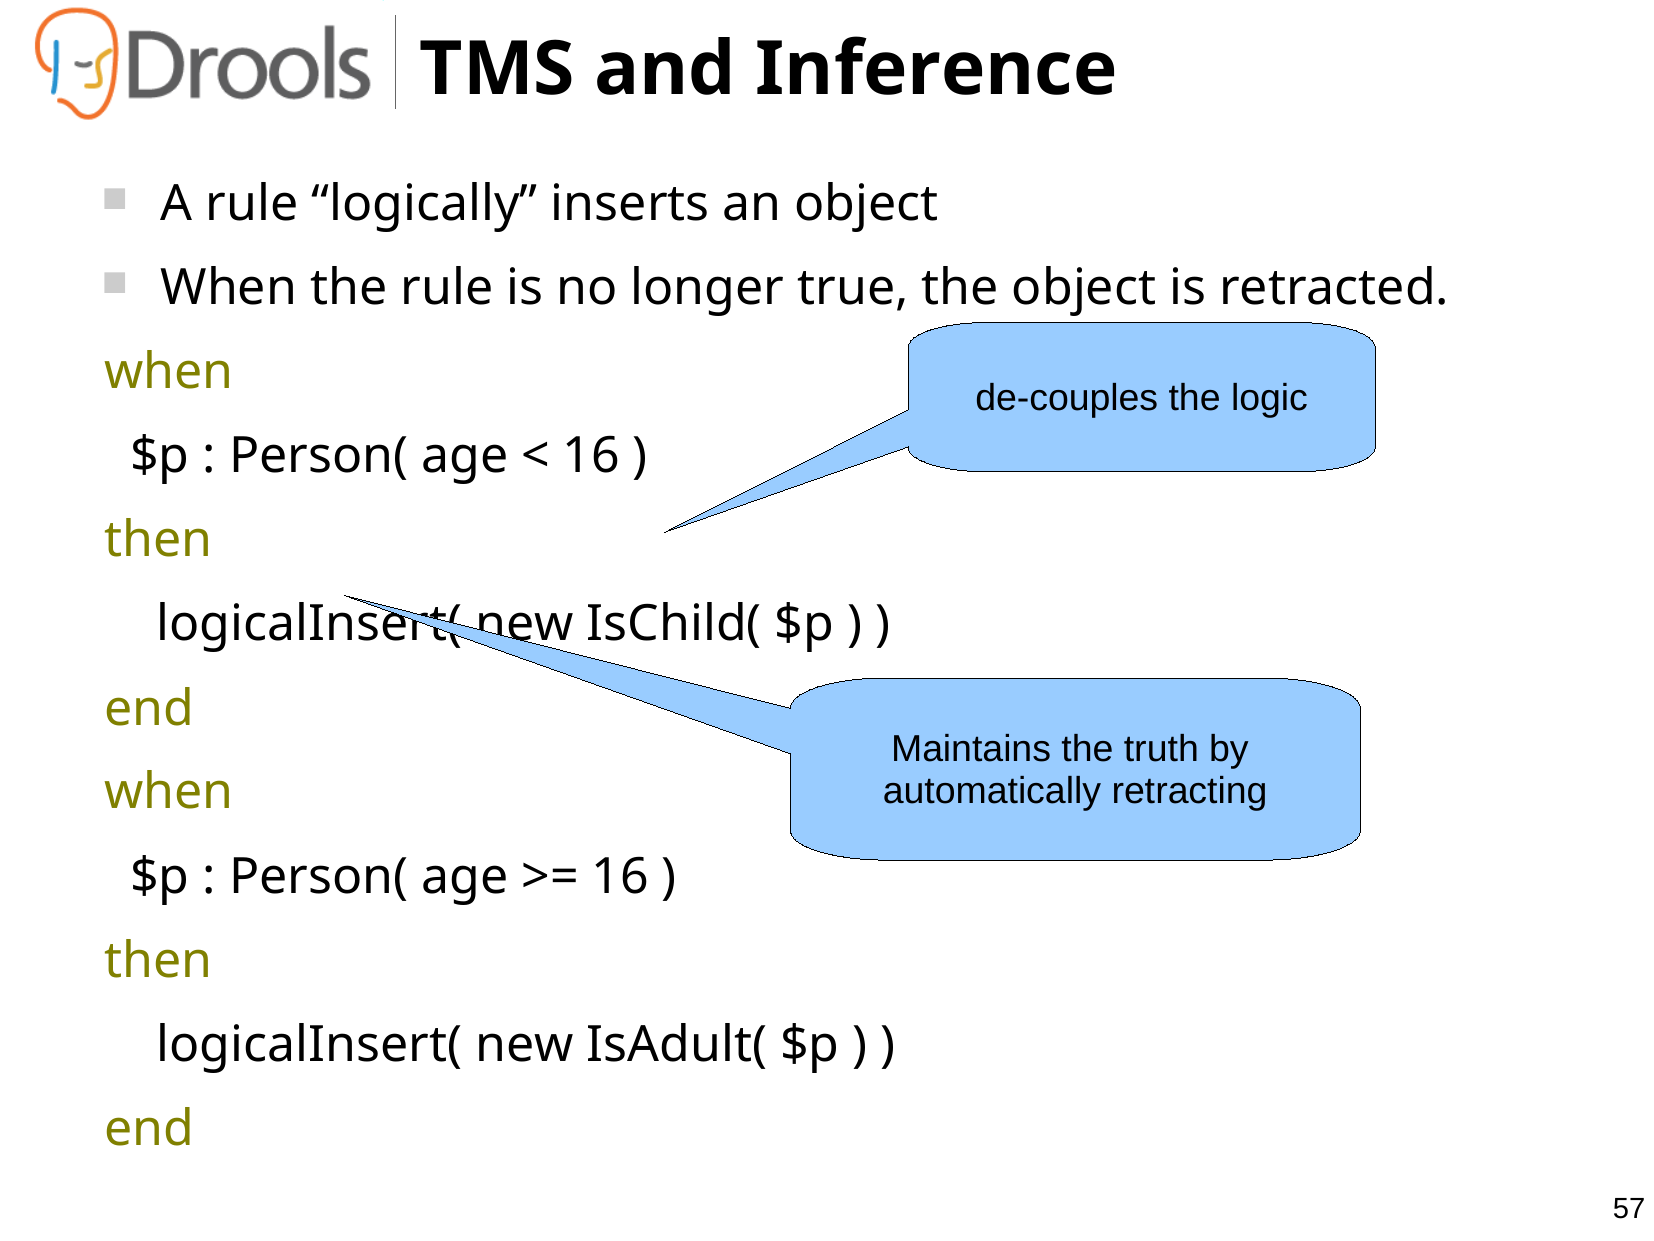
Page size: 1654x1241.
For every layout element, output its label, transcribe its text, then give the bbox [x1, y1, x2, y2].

title TMS and Inference [419, 12, 1630, 118]
picture [29, 0, 384, 126]
text_box de-couples the logic [664, 322, 1376, 533]
text_box Maintains the truth by automatically retracting [344, 595, 1361, 861]
list A rule “logically” inserts an object When the rule is no longer true, the object is retracted. when $p : Person( age < 16 ) then logicalInsert( new IsChild( $p ) ) end when $p : Person( age >= 16 ) then logicalInsert( new IsAdult( $p ) ) end [104, 166, 1517, 1010]
